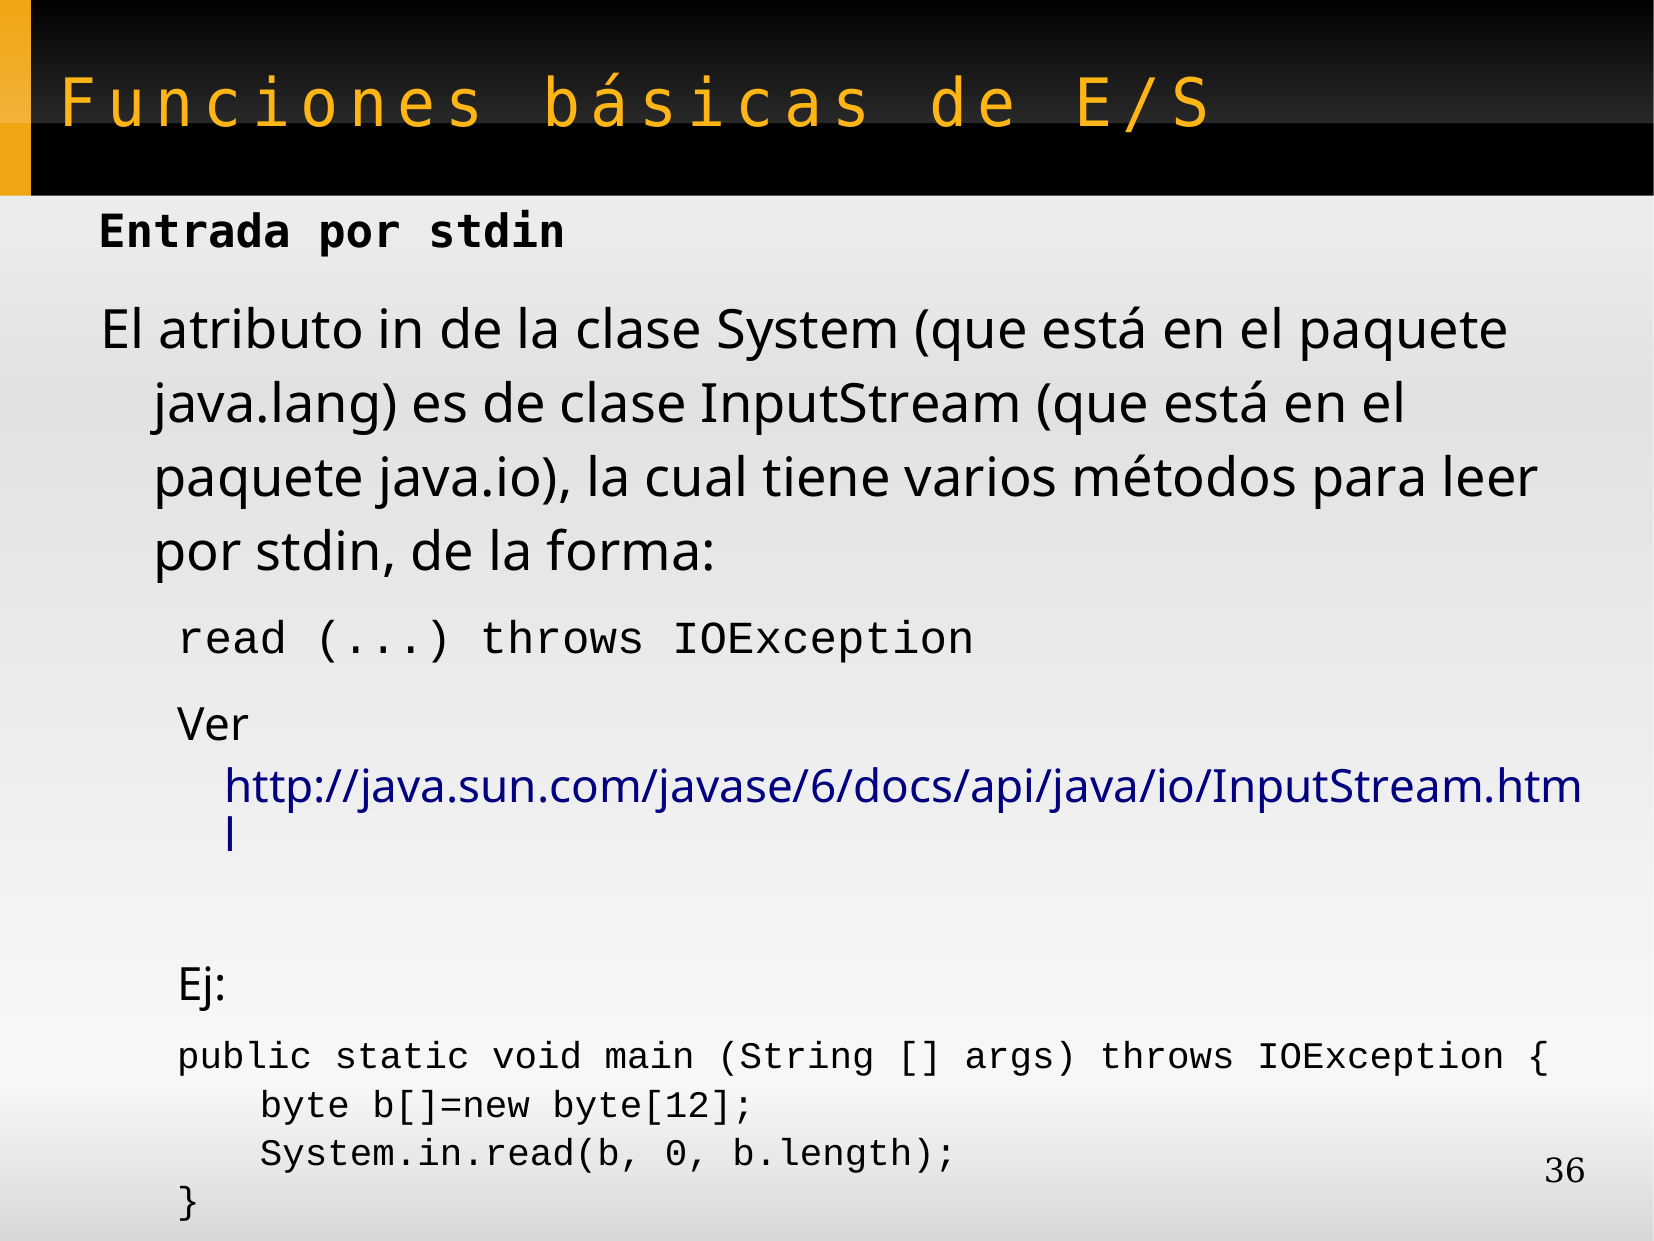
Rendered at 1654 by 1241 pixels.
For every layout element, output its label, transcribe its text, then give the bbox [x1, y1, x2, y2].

list El atributo in de la clase System (que está en el paquete java.lang) es de clase InputStream (que está en el paquete java.io), la cual tiene varios métodos para leer por stdin, de la forma: read (...) throws IOException Ver http://java.sun.com/javase/6/docs/api/java/io/InputStream.html Ej: public static void main (String [] args) throws IOException { byte b[]=new byte[12]; System.in.read(b, 0, b.length); } Otra clase de interés en la versión 6: java.lang.Console [82, 290, 1595, 1158]
picture [0, 0, 1654, 1241]
text_box Entrada por stdin [83, 197, 581, 266]
title Funciones básicas de E/S [59, 29, 1506, 178]
